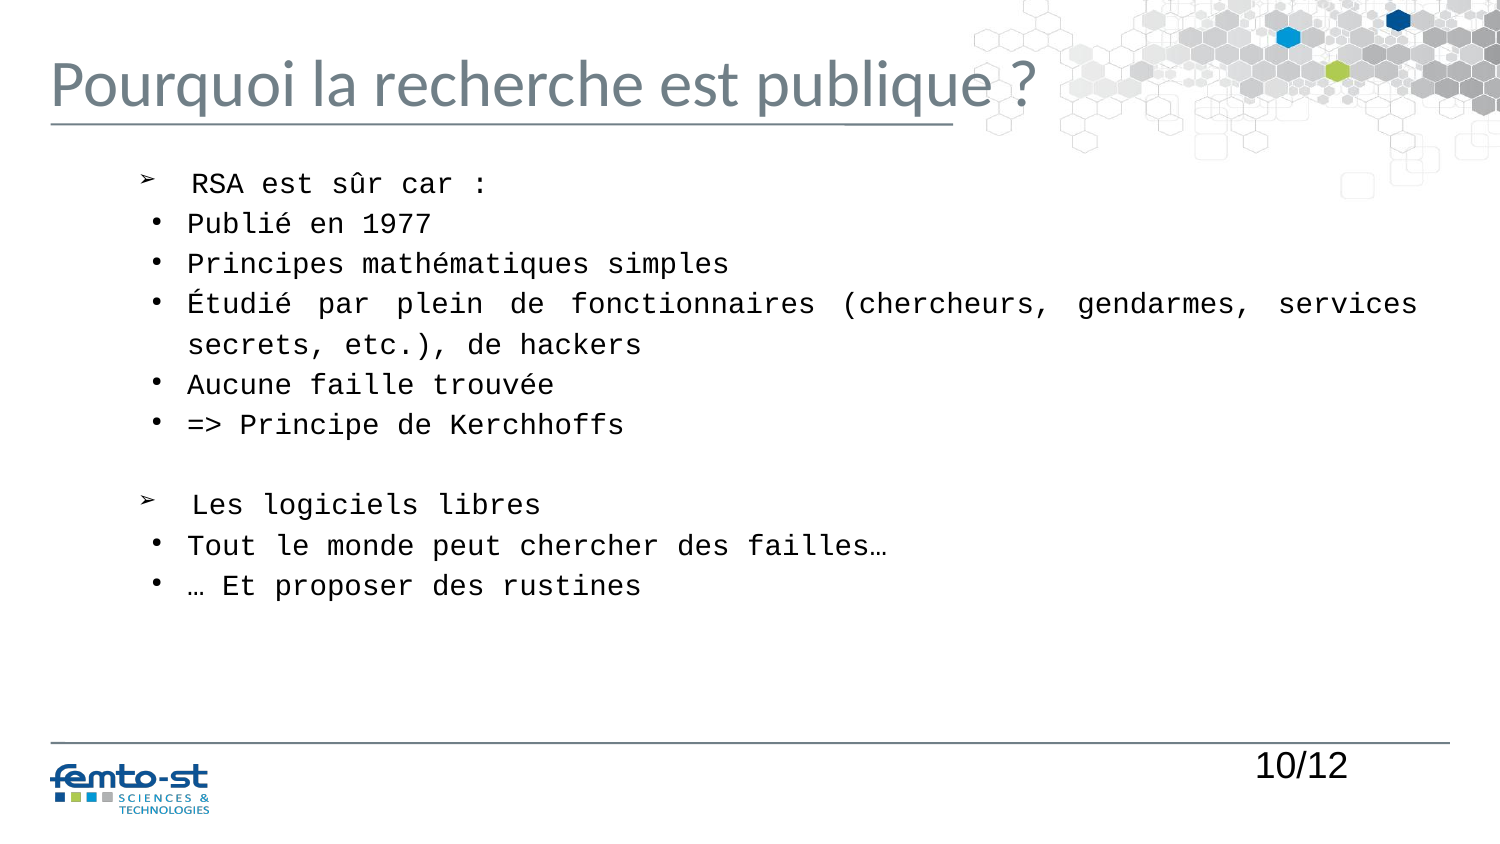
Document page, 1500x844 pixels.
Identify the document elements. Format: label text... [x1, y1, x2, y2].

text_box RSA est sûr car : Publié en 1977 Principes mathématiques simples Étudié par plein de fonctionnaires (chercheurs, gendarmes, services secrets, etc.), de hackers Aucune faille trouvée => Principe de Kerchhoffs Les logiciels libres Tout le monde peut chercher des failles… … Et proposer des rustines [116, 124, 1418, 745]
picture [50, 764, 209, 814]
text_box Pourquoi la recherche est publique ? [50, 40, 1401, 124]
picture [962, 0, 1500, 216]
